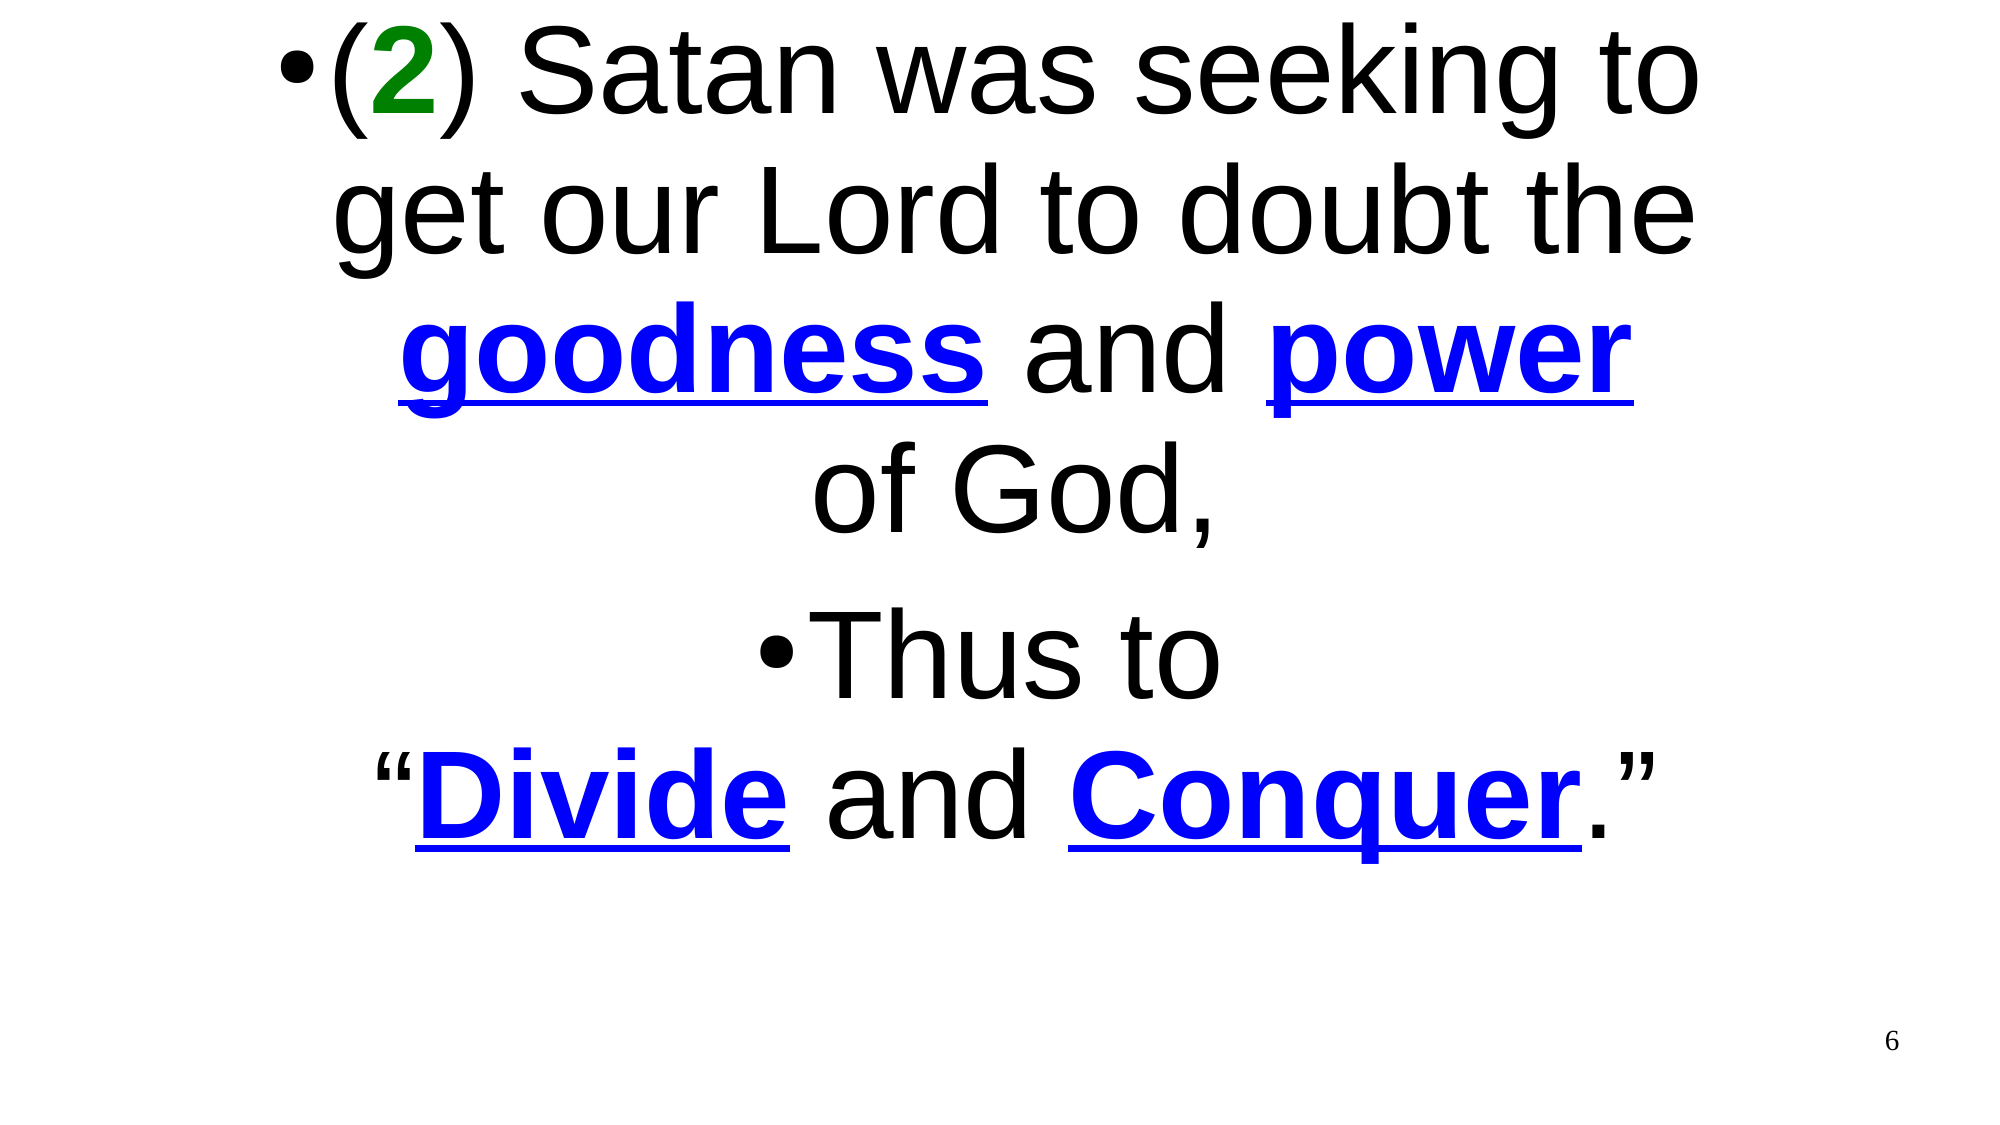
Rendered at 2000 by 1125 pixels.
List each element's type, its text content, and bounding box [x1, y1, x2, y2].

list (2) Satan was seeking to get our Lord to doubt the goodness and power of God, Thus to “Divide and Conquer.” [0, 0, 1996, 1123]
